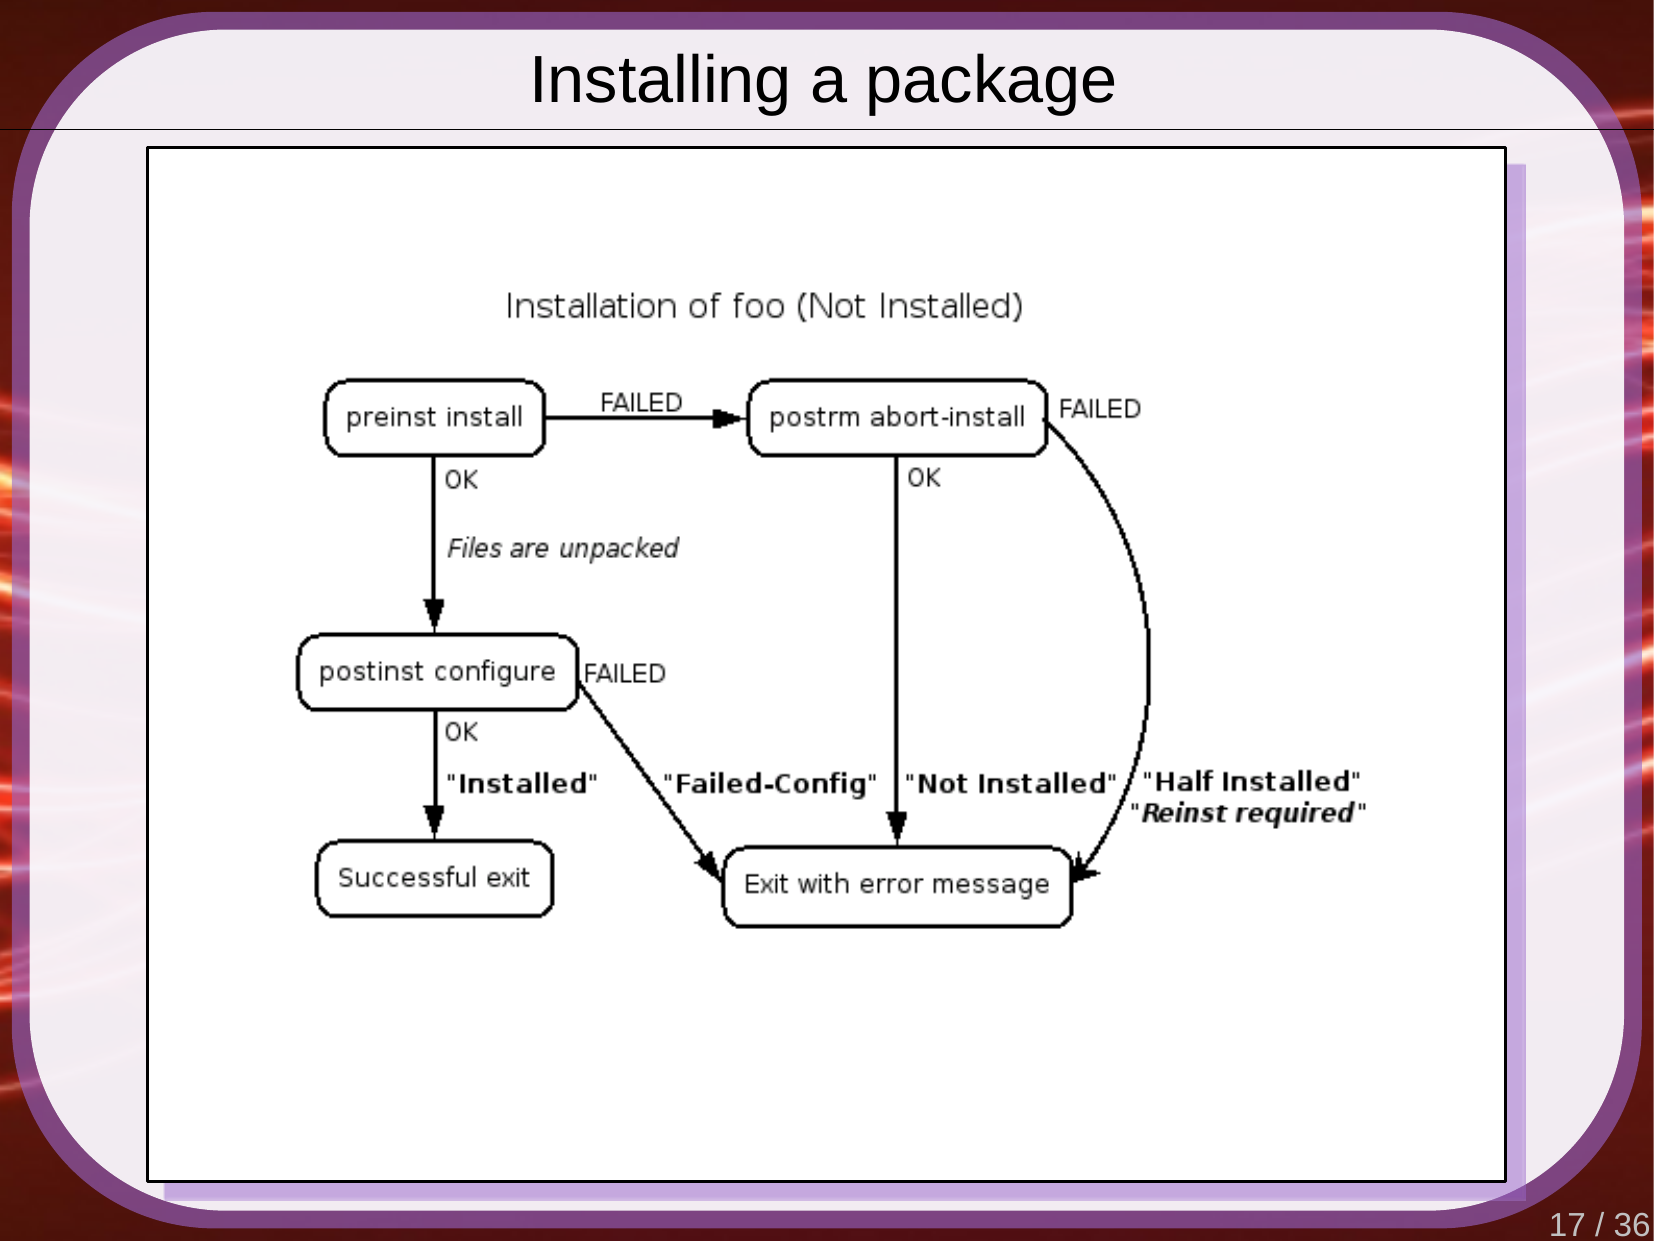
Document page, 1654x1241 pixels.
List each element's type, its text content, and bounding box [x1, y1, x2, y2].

picture [286, 287, 1370, 954]
picture [0, 130, 1654, 1241]
title Installing a package [82, 35, 1565, 125]
picture [0, 0, 1654, 129]
